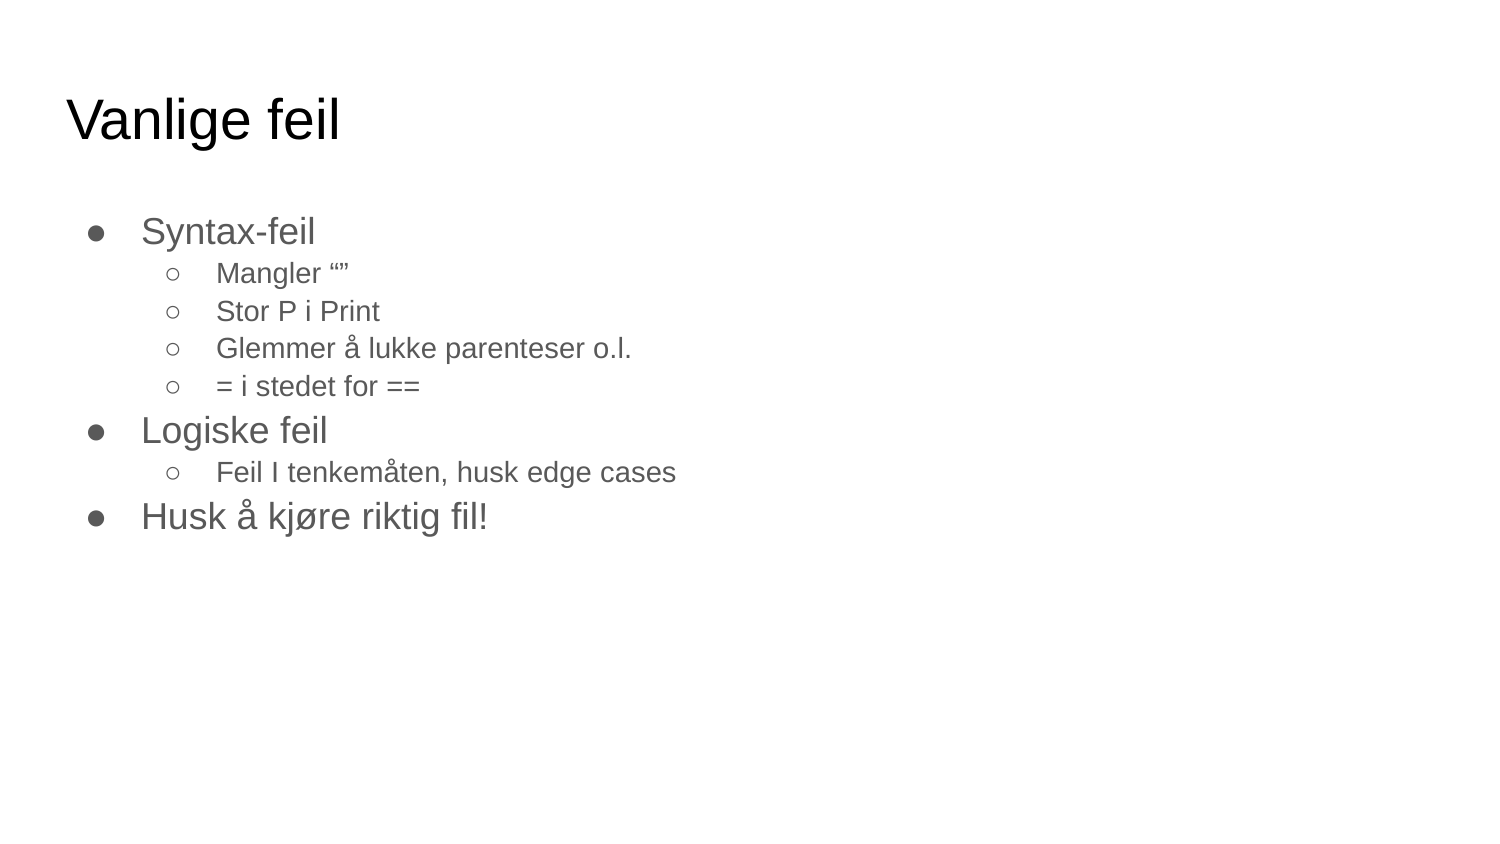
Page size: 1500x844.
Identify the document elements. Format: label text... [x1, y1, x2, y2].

title Vanlige feil [51, 72, 1449, 167]
list Syntax-feil Mangler “” Stor P i Print Glemmer å lukke parenteser o.l. = i stedet for == Logiske feil Feil I tenkemåten, husk edge cases Husk å kjøre riktig fil! [51, 189, 1449, 750]
